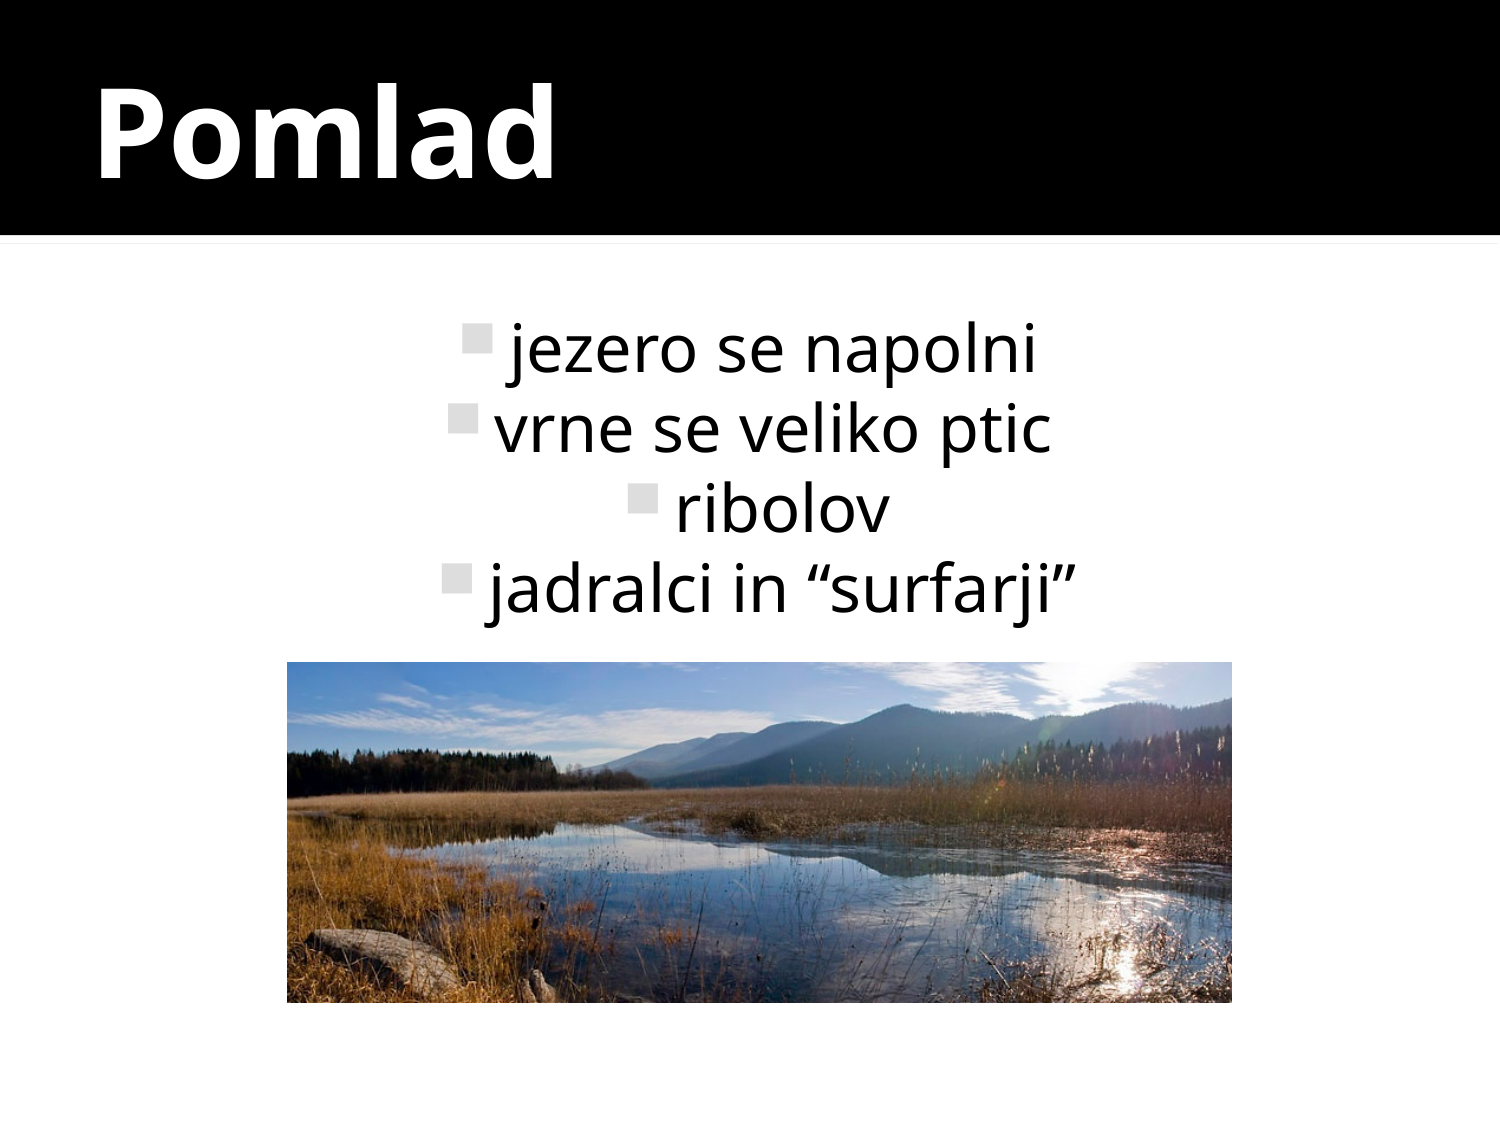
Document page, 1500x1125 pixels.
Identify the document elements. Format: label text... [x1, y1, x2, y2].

list jezero se napolni vrne se veliko ptic ribolov jadralci in “surfarji” [75, 291, 1425, 1050]
title Pomlad [75, 25, 1425, 231]
picture [287, 662, 1232, 1004]
